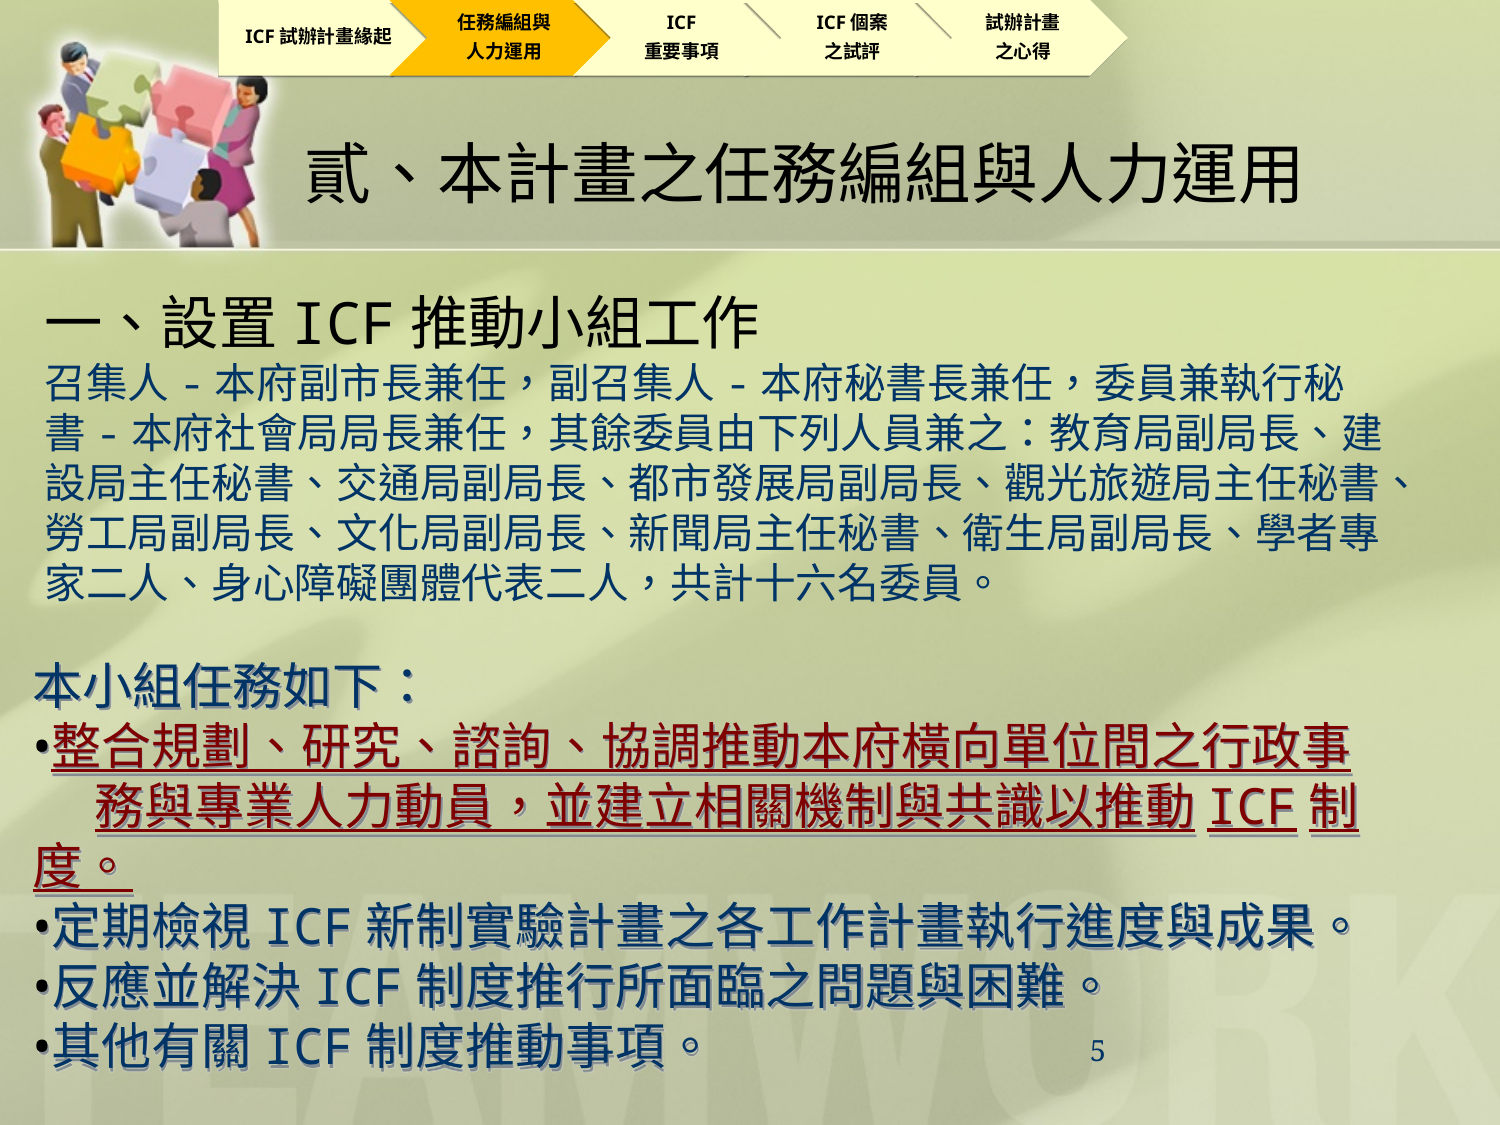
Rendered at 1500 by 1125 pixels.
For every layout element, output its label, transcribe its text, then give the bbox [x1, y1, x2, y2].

title 貳、本計畫之任務編組與人力運用 [289, 78, 1466, 266]
text_box 試辦計畫 之心得 [914, 0, 1128, 76]
text_box ICF試辦計畫緣起 [218, 0, 426, 76]
text_box 本小組任務如下： 整合規劃、研究、諮詢、協調推動本府橫向單位間之行政事 務與專業人力動員，並建立相關機制與共識以推動ICF制度。 定期檢視ICF新制實驗計畫之各工作計畫執行進度與成果。 反應並解決ICF制度推行所面臨之問題與困難。 其他有關ICF制度推動事項。 [18, 647, 1423, 1082]
text_box ICF個案 之試評 [743, 0, 951, 76]
text_box 一、設置ICF推動小組工作 召集人-本府副市長兼任，副召集人-本府秘書長兼任，委員兼執行秘書-本府社會局局長兼任，其餘委員由下列人員兼之：教育局副局長、建設局主任秘書、交通局副局長、都市發展局副局長、觀光旅遊局主任秘書、勞工局副局長、文化局副局長、新聞局主任秘書、衛生局副局長、學者專家二人、身心障礙團體代表二人，共計十六名委員。 [29, 279, 1435, 684]
text_box 任務編組與 人力運用 [389, 0, 610, 76]
text_box ICF 重要事項 [573, 0, 780, 76]
text_box [1074, 1024, 1426, 1103]
